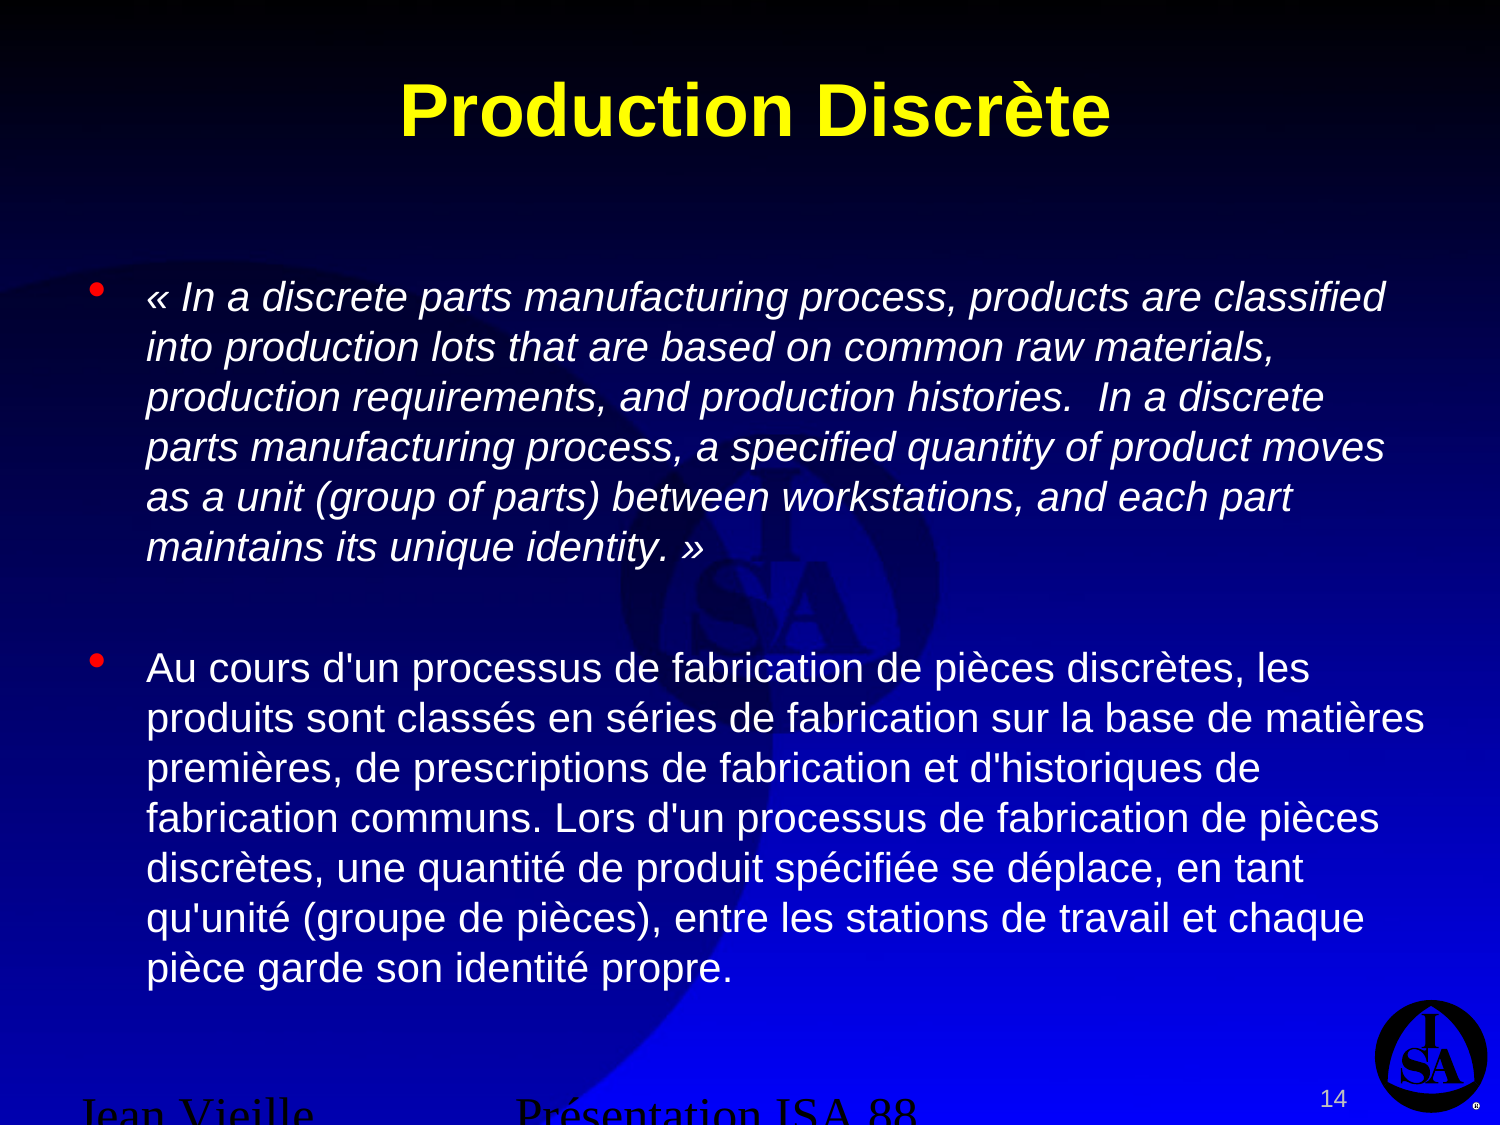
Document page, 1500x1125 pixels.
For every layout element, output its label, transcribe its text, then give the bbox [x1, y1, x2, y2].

picture [124, 1120, 133, 1125]
picture [874, 1101, 885, 1114]
picture [745, 1111, 754, 1125]
picture [828, 1121, 843, 1125]
list « In a discrete parts manufacturing process, products are classified into production lots that are based on common raw materials, production requirements, and production histories. In a discrete parts manufacturing process, a specified quantity of product moves as a unit (group of parts) between workstations, and each part maintains its unique identity. » Au cours d'un processus de fabrication de pièces discrètes, les produits sont classés en séries de fabrication sur la base de matières premières, de prescriptions de fabrication et d'historiques de fabrication communs. Lors d'un processus de fabrication de pièces discrètes, une quantité de produit spécifiée se déplace, en tant qu'unité (groupe de pièces), entre les stations de travail et chaque pièce garde son identité propre. [74, 262, 1441, 1076]
picture [148, 1111, 157, 1125]
picture [565, 1110, 575, 1118]
picture [718, 1110, 731, 1125]
picture [607, 1110, 617, 1118]
picture [524, 1101, 535, 1117]
picture [631, 1111, 640, 1125]
picture [0, 0, 1500, 1125]
title Production Discrète [75, 12, 1438, 201]
picture [234, 1110, 244, 1118]
picture [102, 1110, 112, 1118]
picture [873, 1116, 886, 1125]
picture [899, 1101, 910, 1114]
picture [668, 1120, 677, 1125]
picture [898, 1116, 911, 1125]
picture [298, 1110, 308, 1118]
picture [830, 1103, 841, 1118]
